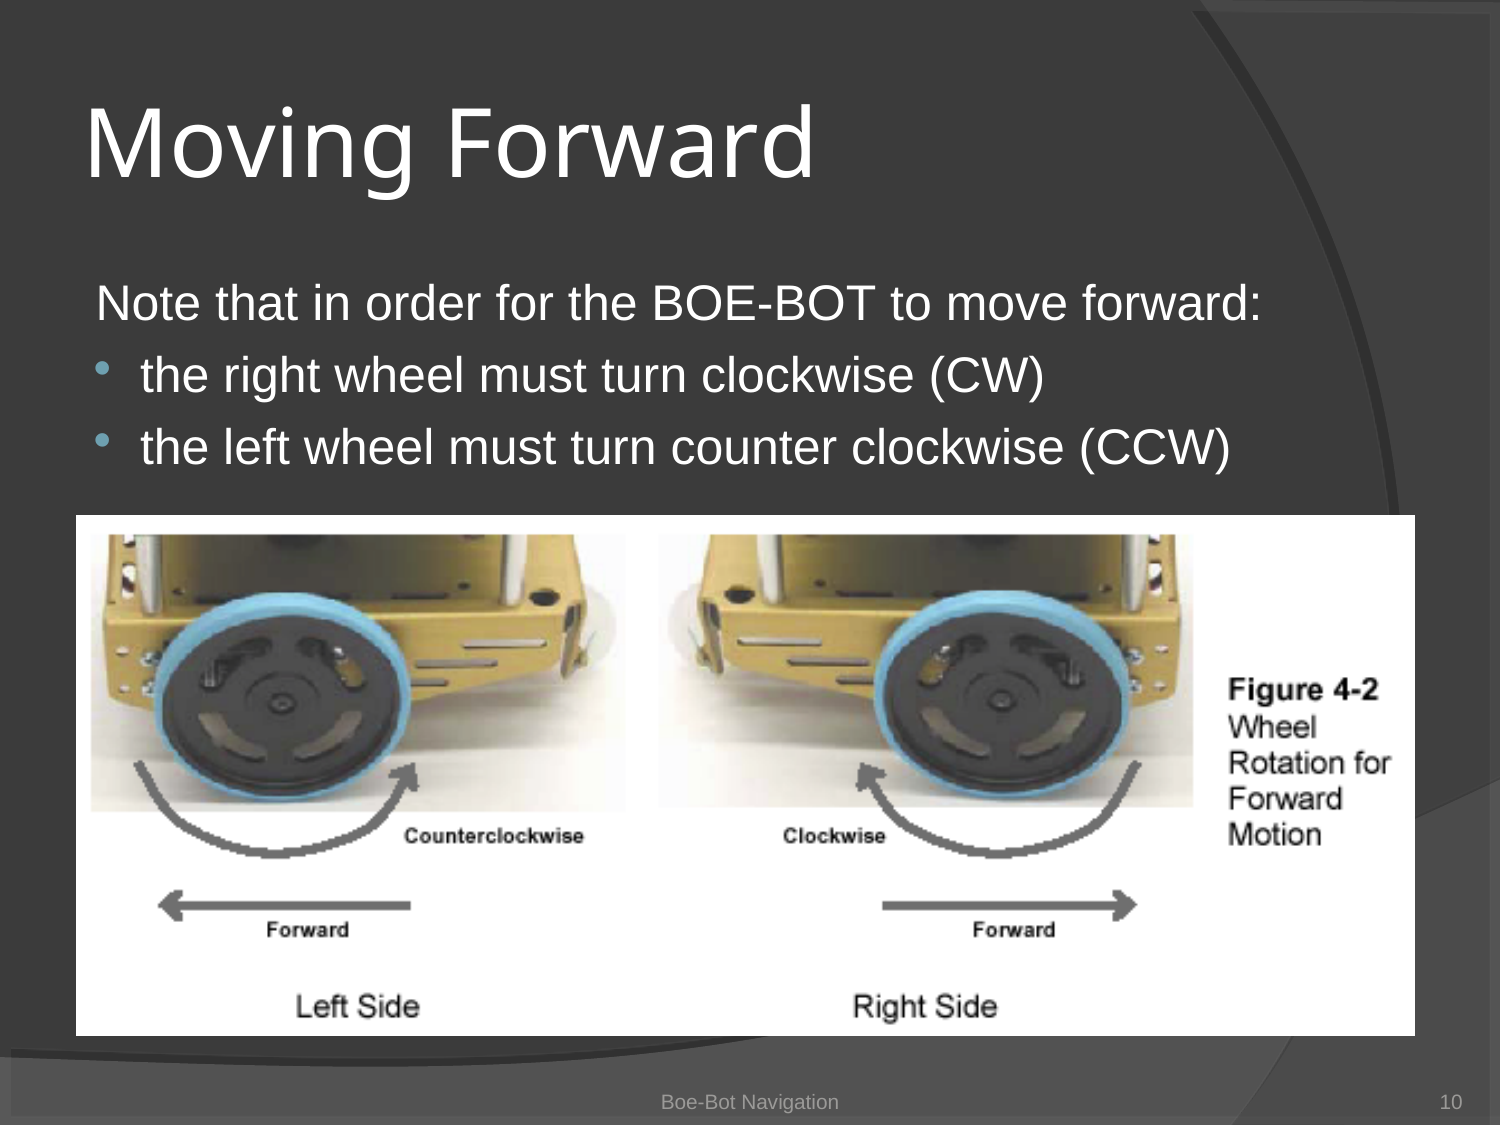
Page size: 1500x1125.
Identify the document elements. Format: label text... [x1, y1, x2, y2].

picture [76, 515, 1415, 1036]
text_box <number> [1337, 1053, 1463, 1114]
text_box Boe-Bot Navigation [512, 1053, 988, 1114]
title Moving Forward [74, 45, 1300, 233]
list Note that in order for the BOE-BOT to move forward: the right wheel must turn clockwise (CW) the left wheel must turn counter clockwise (CCW) [74, 262, 1300, 556]
